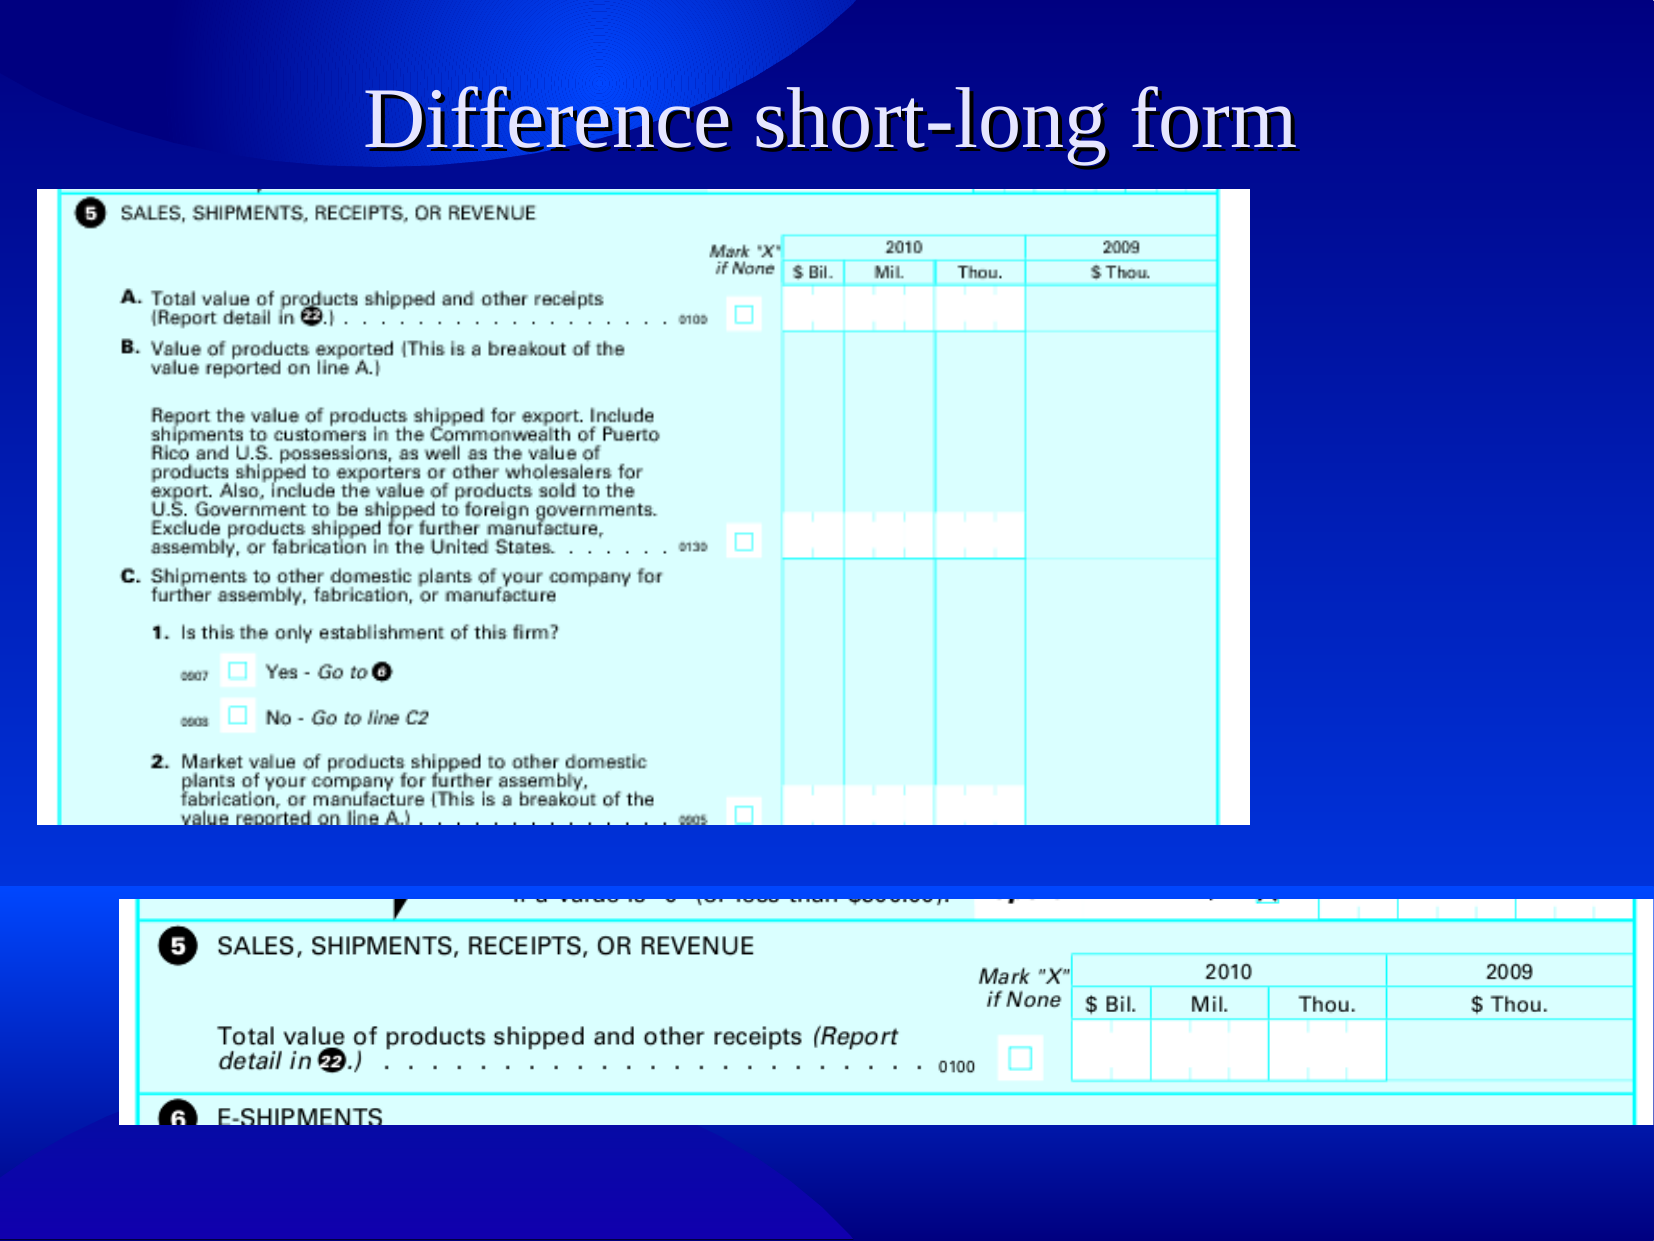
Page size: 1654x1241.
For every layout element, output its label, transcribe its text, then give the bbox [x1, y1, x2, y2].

picture [37, 189, 1250, 826]
picture [119, 899, 1654, 1125]
title Difference short-long form [124, 14, 1537, 222]
